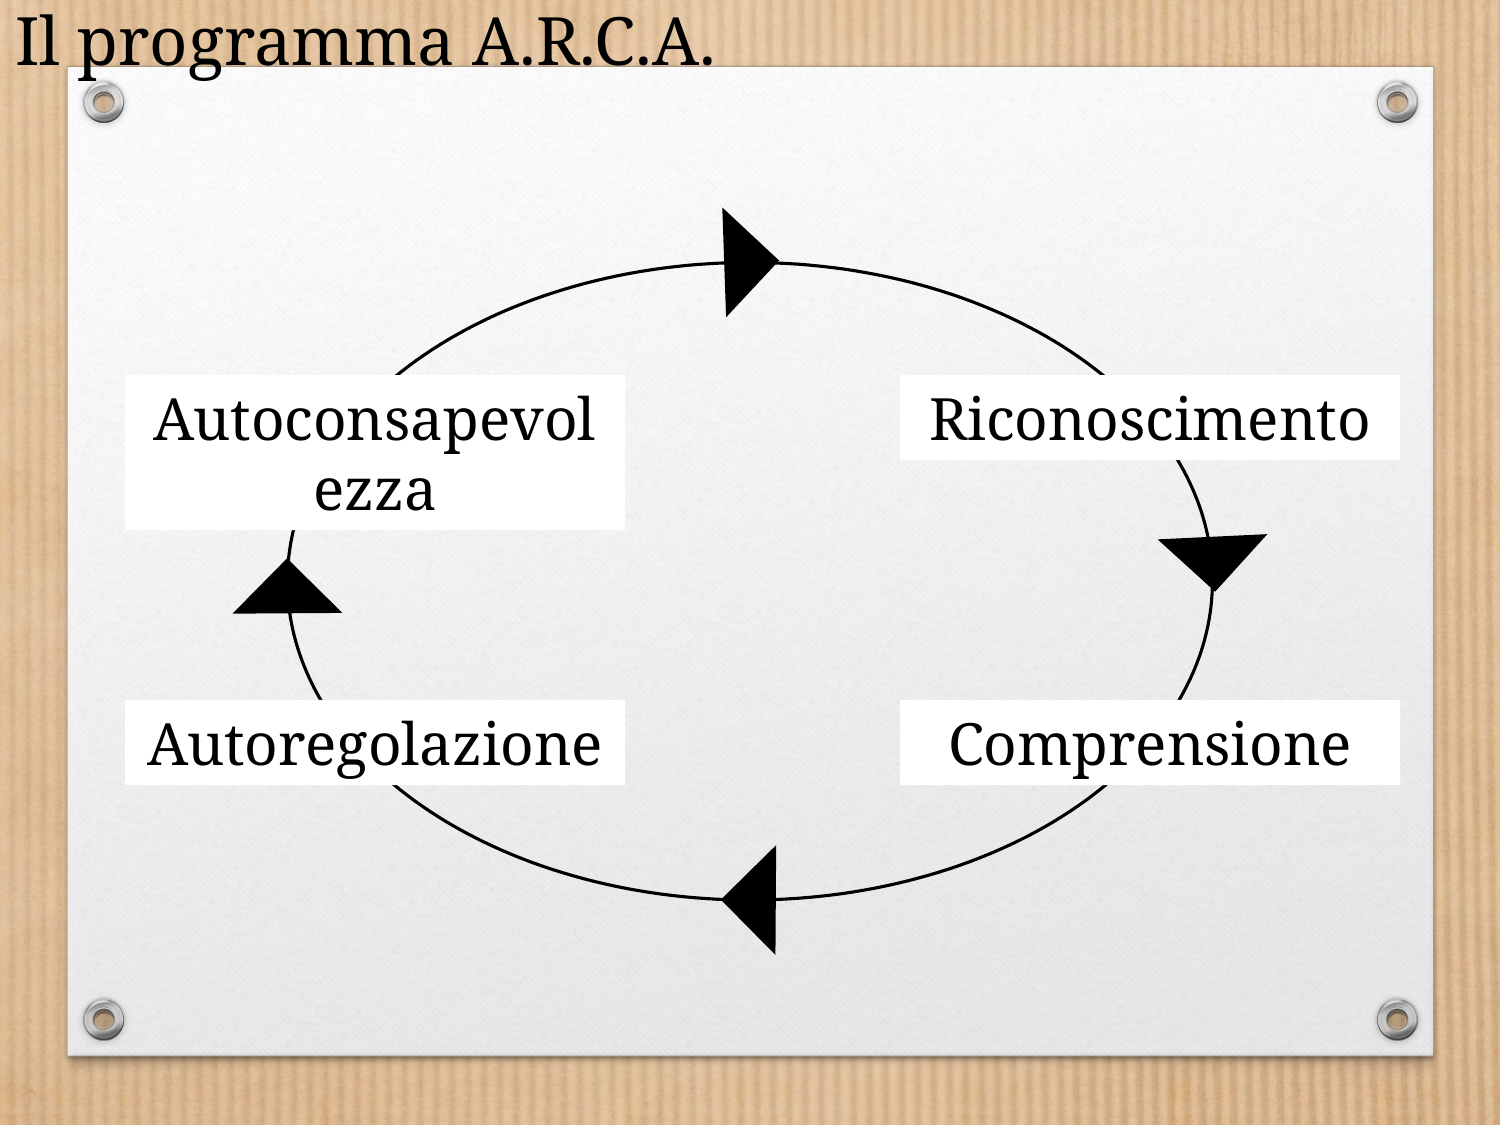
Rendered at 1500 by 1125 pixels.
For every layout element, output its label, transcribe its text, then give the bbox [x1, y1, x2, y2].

text_box Il programma A.R.C.A. [0, 0, 1263, 87]
text_box Riconoscimento [900, 375, 1401, 461]
text_box [234, 559, 341, 613]
text_box Comprensione [900, 699, 1401, 786]
text_box [1159, 534, 1266, 591]
text_box [723, 209, 778, 316]
text_box [721, 846, 776, 954]
text_box Autoconsapevolezza [125, 375, 626, 461]
text_box Autoregolazione [125, 699, 626, 786]
